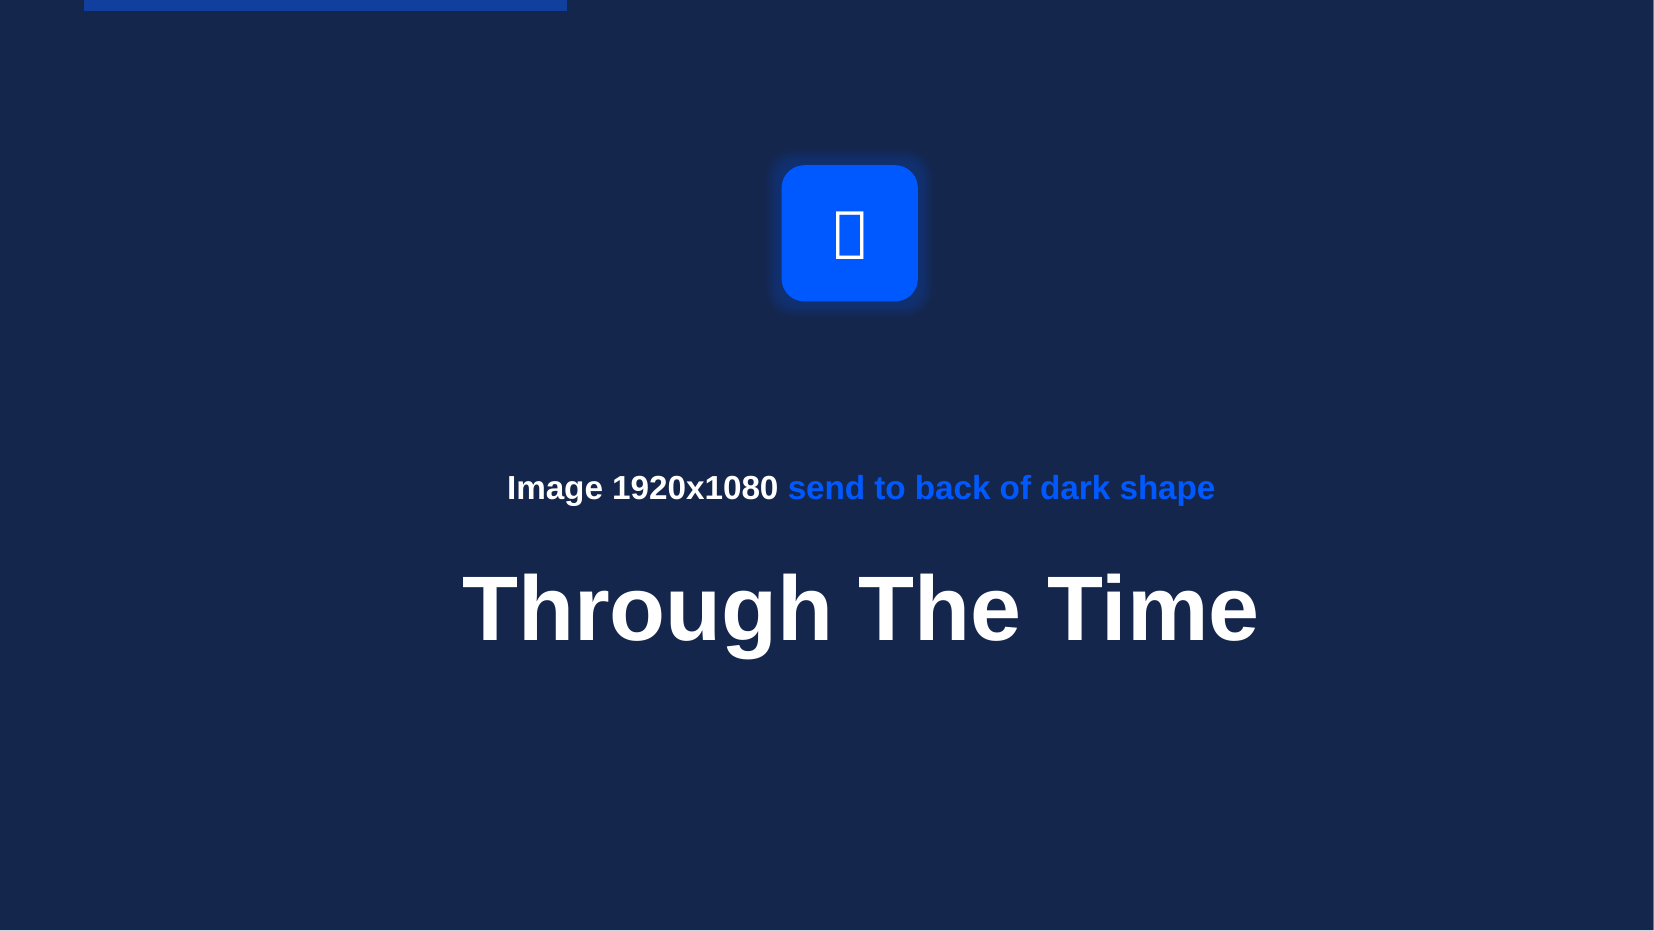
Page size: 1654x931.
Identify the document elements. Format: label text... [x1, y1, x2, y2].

text_box Image 1920x1080 send to back of dark shape Through The Time [187, 350, 1501, 761]
text_box  [781, 165, 918, 302]
text_box [0, 0, 1654, 931]
